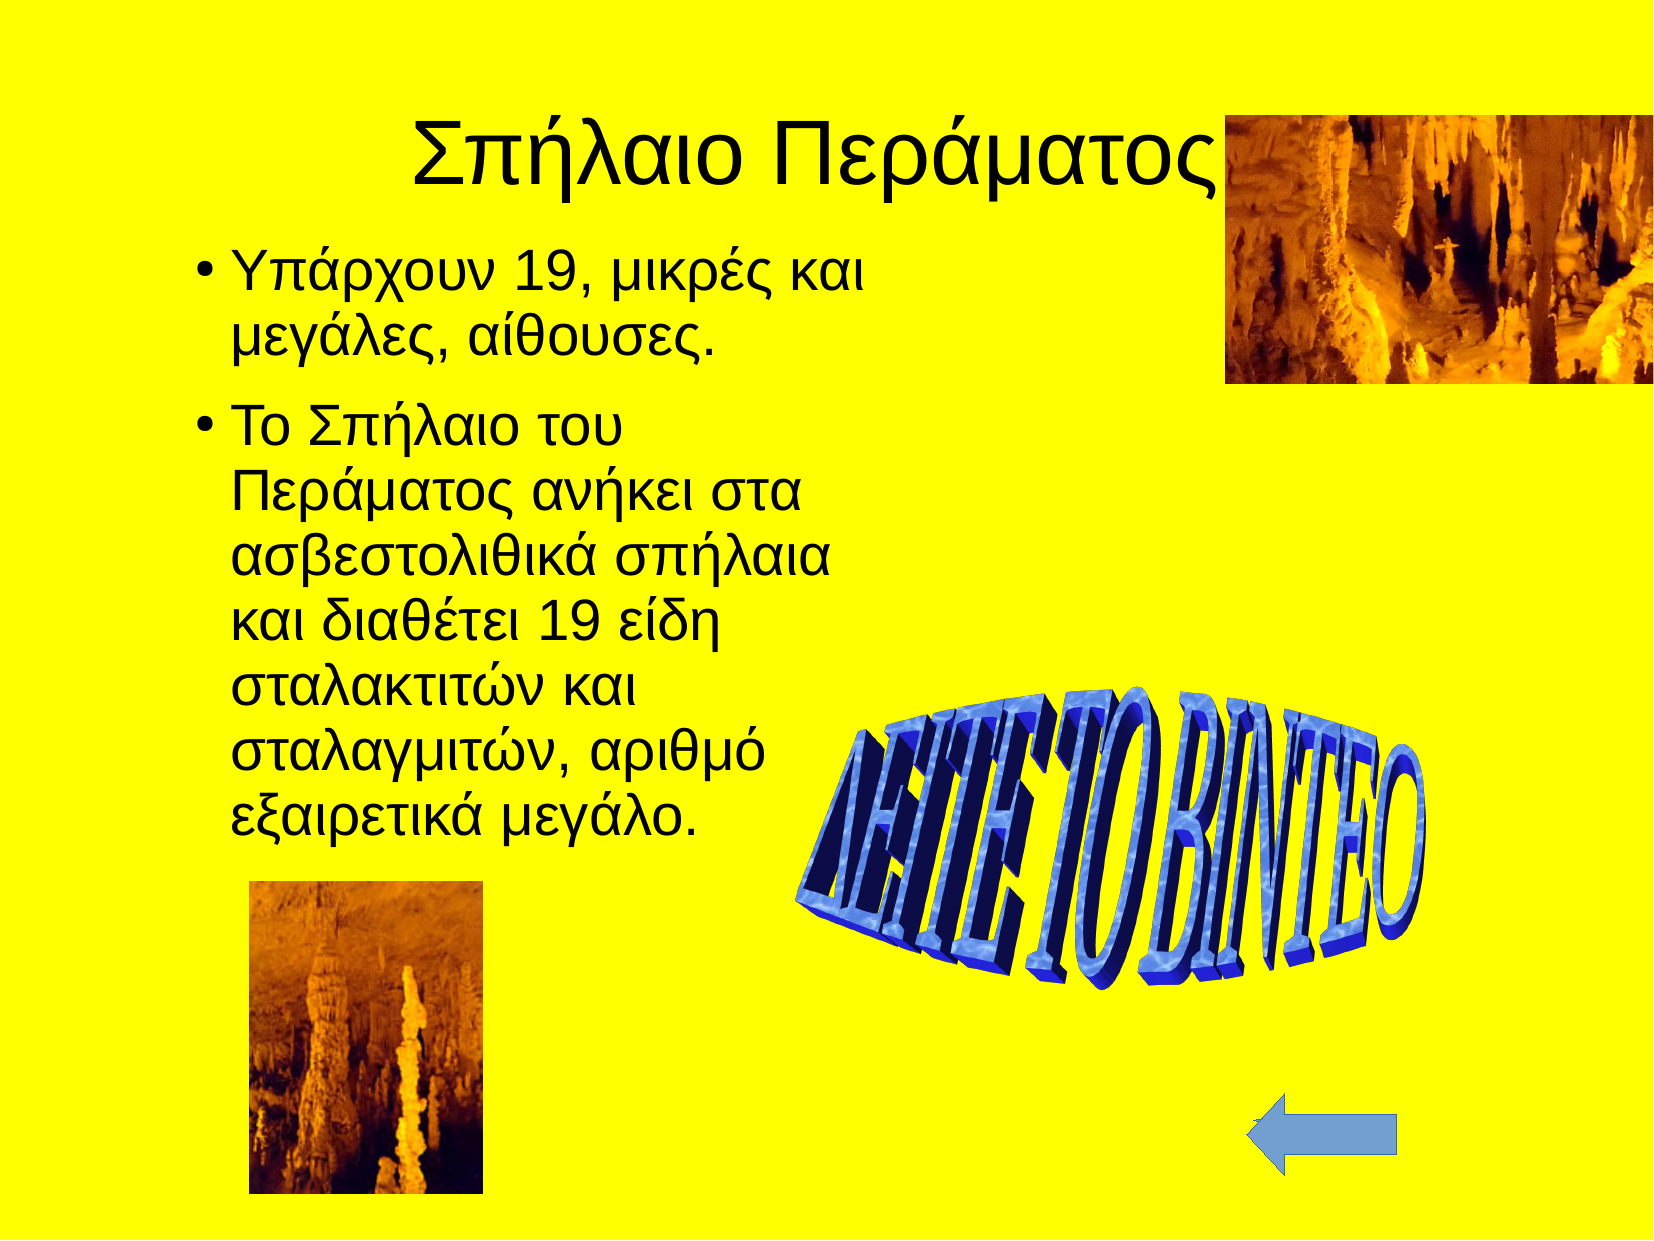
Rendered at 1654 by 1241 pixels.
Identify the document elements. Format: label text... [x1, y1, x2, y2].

text_box [1246, 1093, 1397, 1176]
picture [1225, 115, 1654, 384]
picture [249, 881, 483, 1194]
text_box Υπάρχουν 19, μικρές και μεγάλες, αίθουσες. Το Σπήλαιο του Περάματος ανήκει στα ασβεστολιθικά σπήλαια και διαθέτει 19 είδη σταλακτιτών και σταλαγμιτών, αριθμό εξαιρετικά μεγάλο. [179, 230, 922, 858]
title Σπήλαιο Περάματος [84, 49, 1571, 257]
